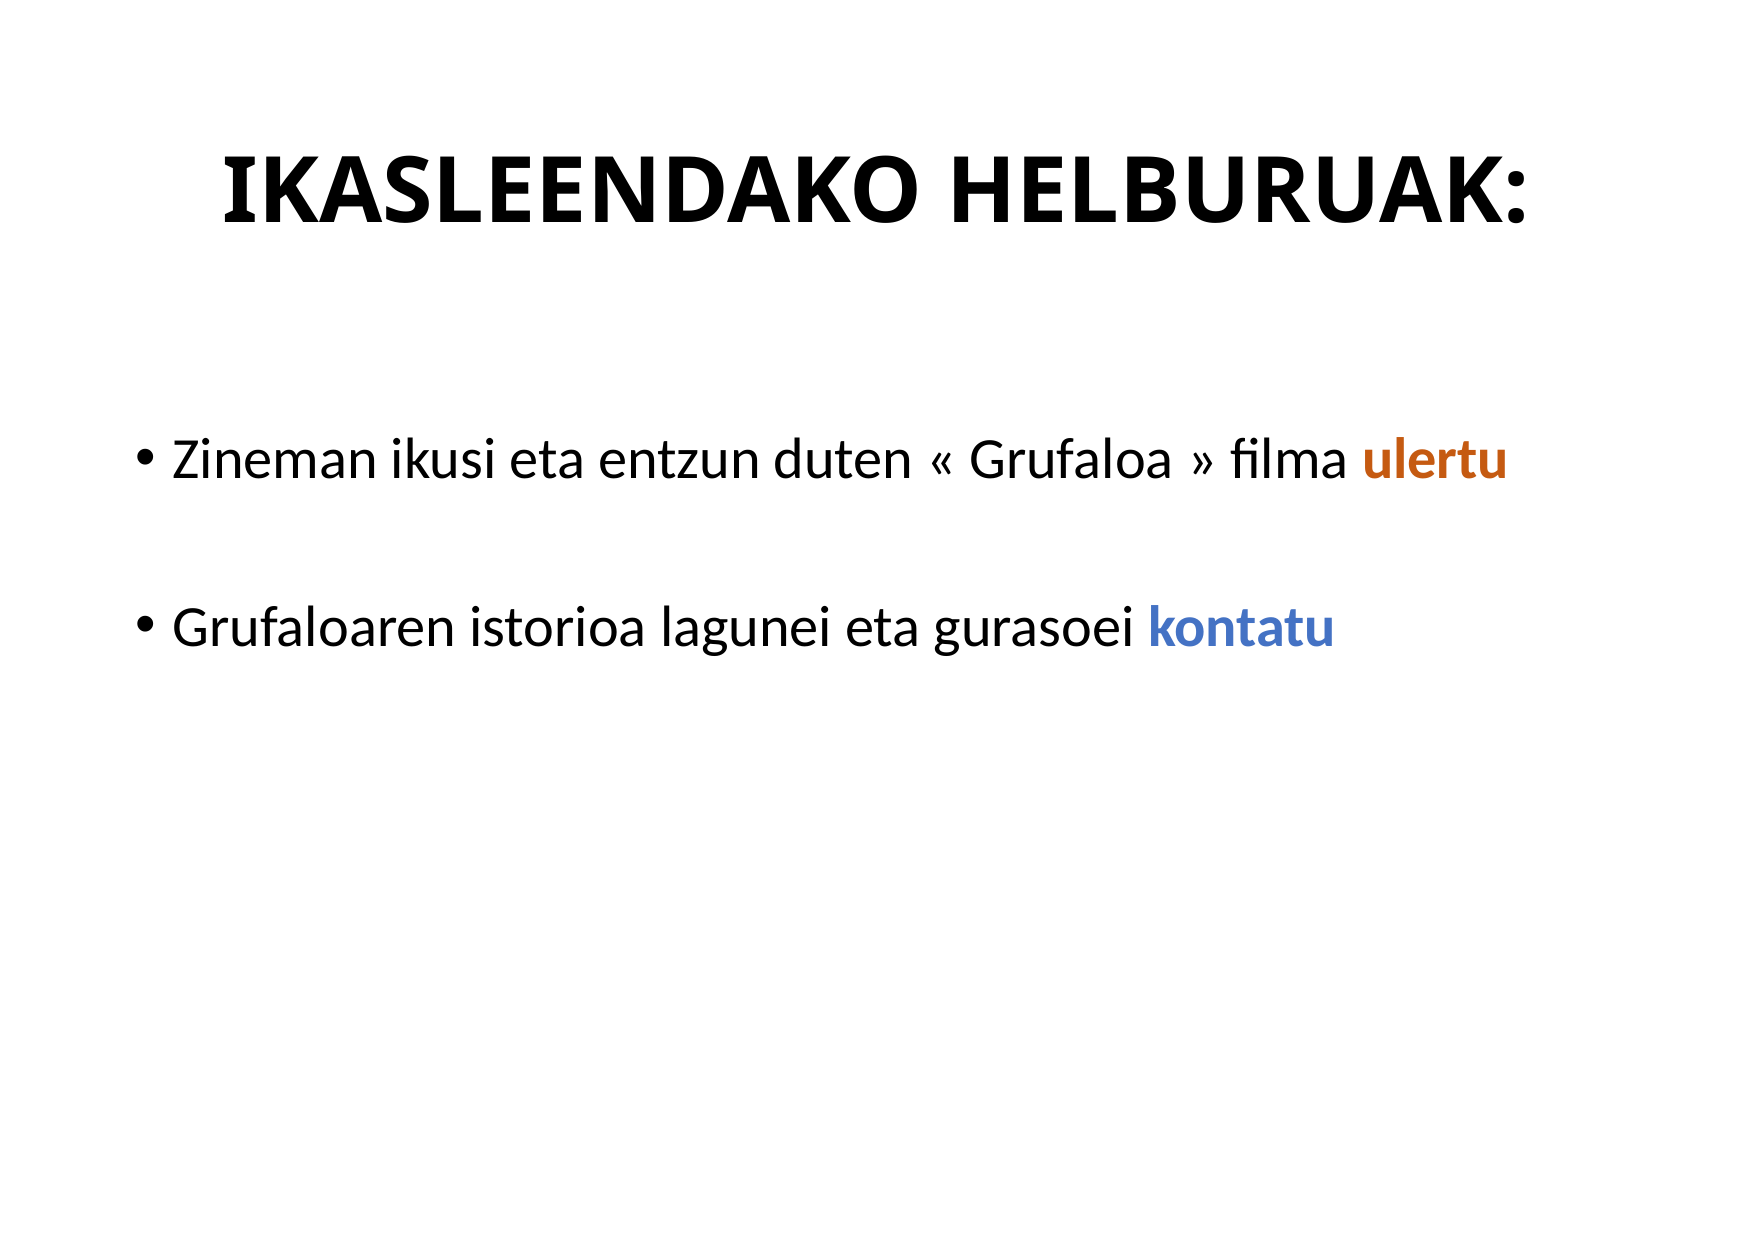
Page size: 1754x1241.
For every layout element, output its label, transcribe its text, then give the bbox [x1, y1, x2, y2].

text_box IKASLEENDAKO HELBURUAK: [120, 65, 1634, 306]
text_box Zineman ikusi eta entzun duten « Grufaloa » filma ulertu Grufaloaren istorioa lagunei eta gurasoei kontatu [120, 330, 1634, 801]
